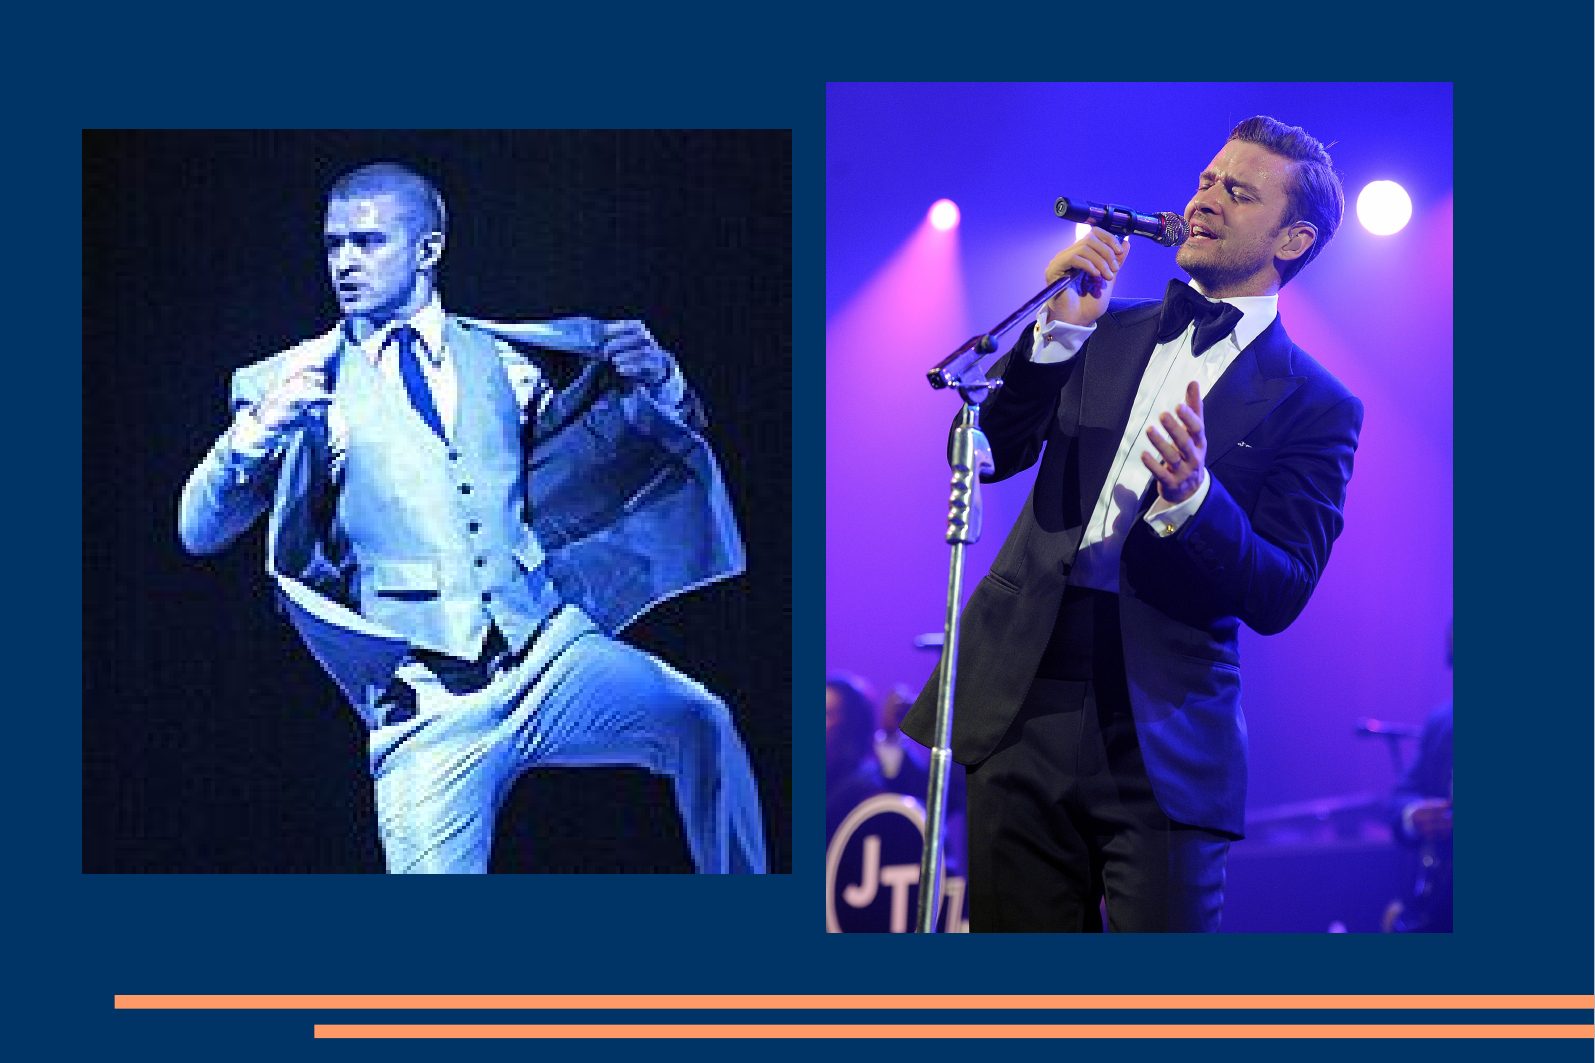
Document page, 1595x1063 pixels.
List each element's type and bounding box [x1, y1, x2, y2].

picture [82, 129, 792, 874]
picture [826, 82, 1453, 934]
